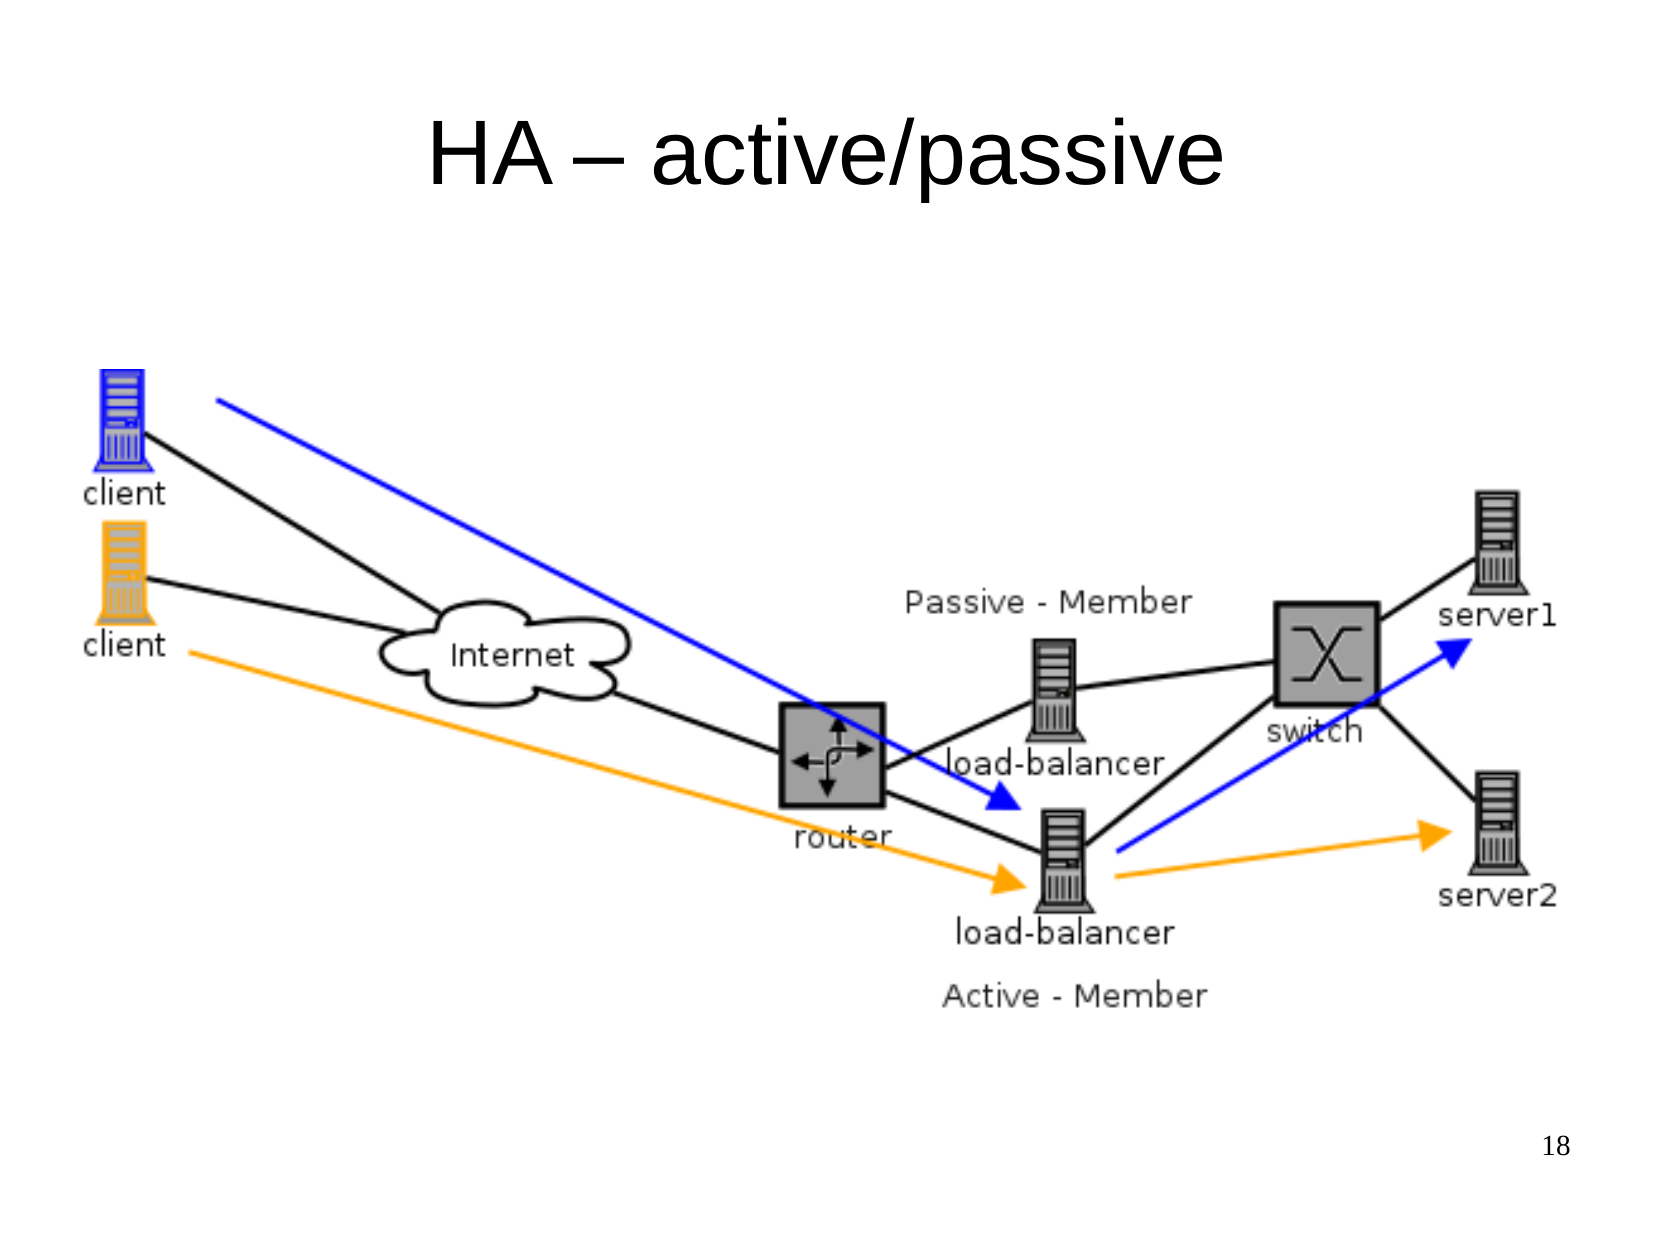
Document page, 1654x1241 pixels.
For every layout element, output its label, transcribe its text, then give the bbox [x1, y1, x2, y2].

picture [75, 369, 1564, 1013]
title HA – active/passive [82, 49, 1571, 257]
